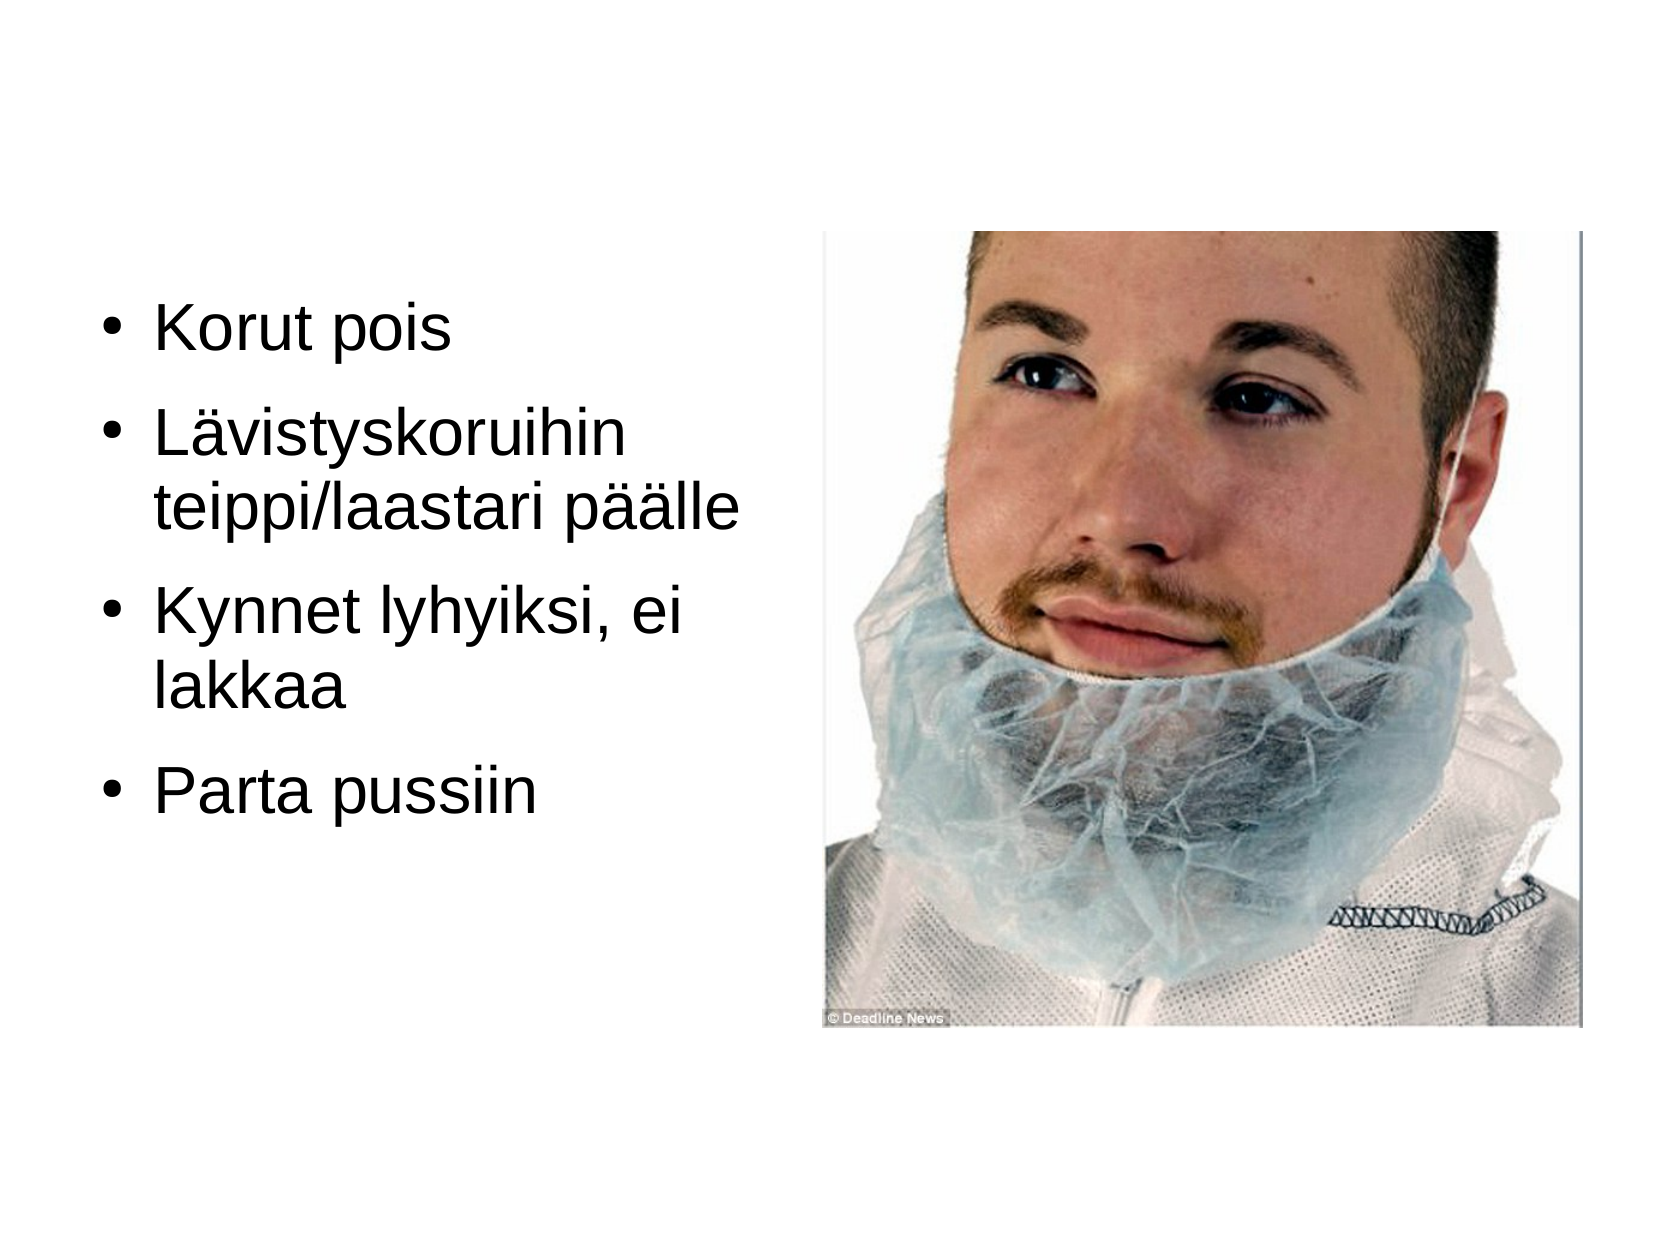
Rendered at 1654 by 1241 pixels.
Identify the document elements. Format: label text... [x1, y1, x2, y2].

picture [822, 231, 1583, 1028]
list Korut pois Lävistyskoruihin teippi/laastari päälle Kynnet lyhyiksi, ei lakkaa Parta pussiin [82, 290, 809, 1010]
